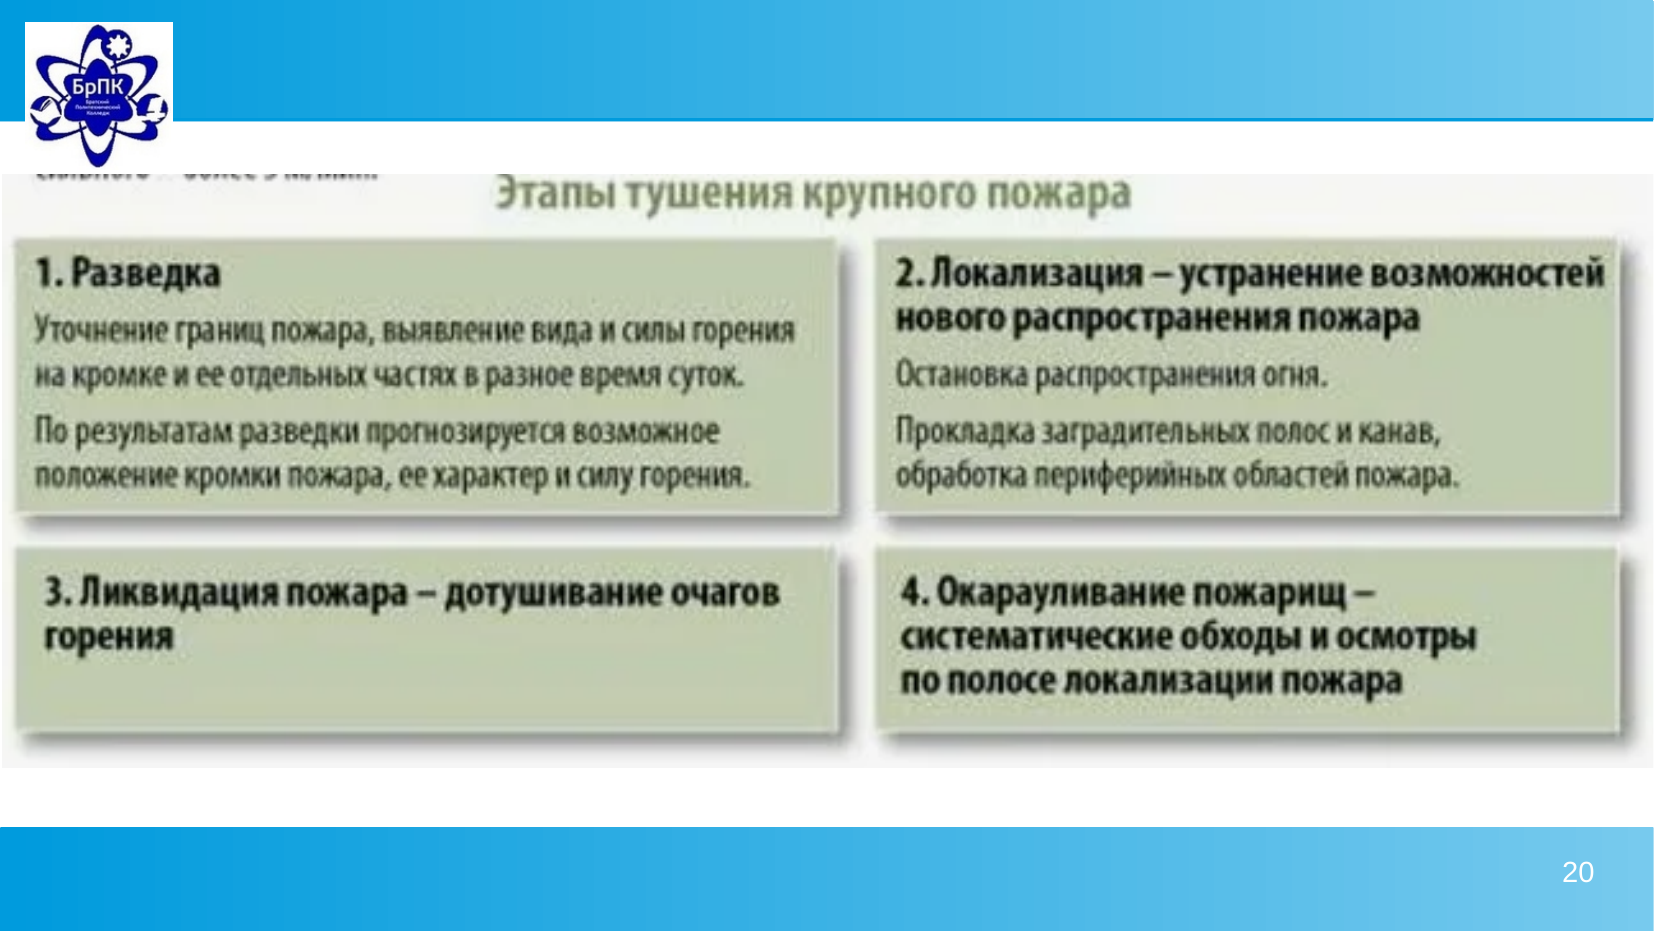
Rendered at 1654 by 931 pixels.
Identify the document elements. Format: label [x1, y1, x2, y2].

picture [2, 174, 1654, 768]
picture [25, 23, 173, 170]
